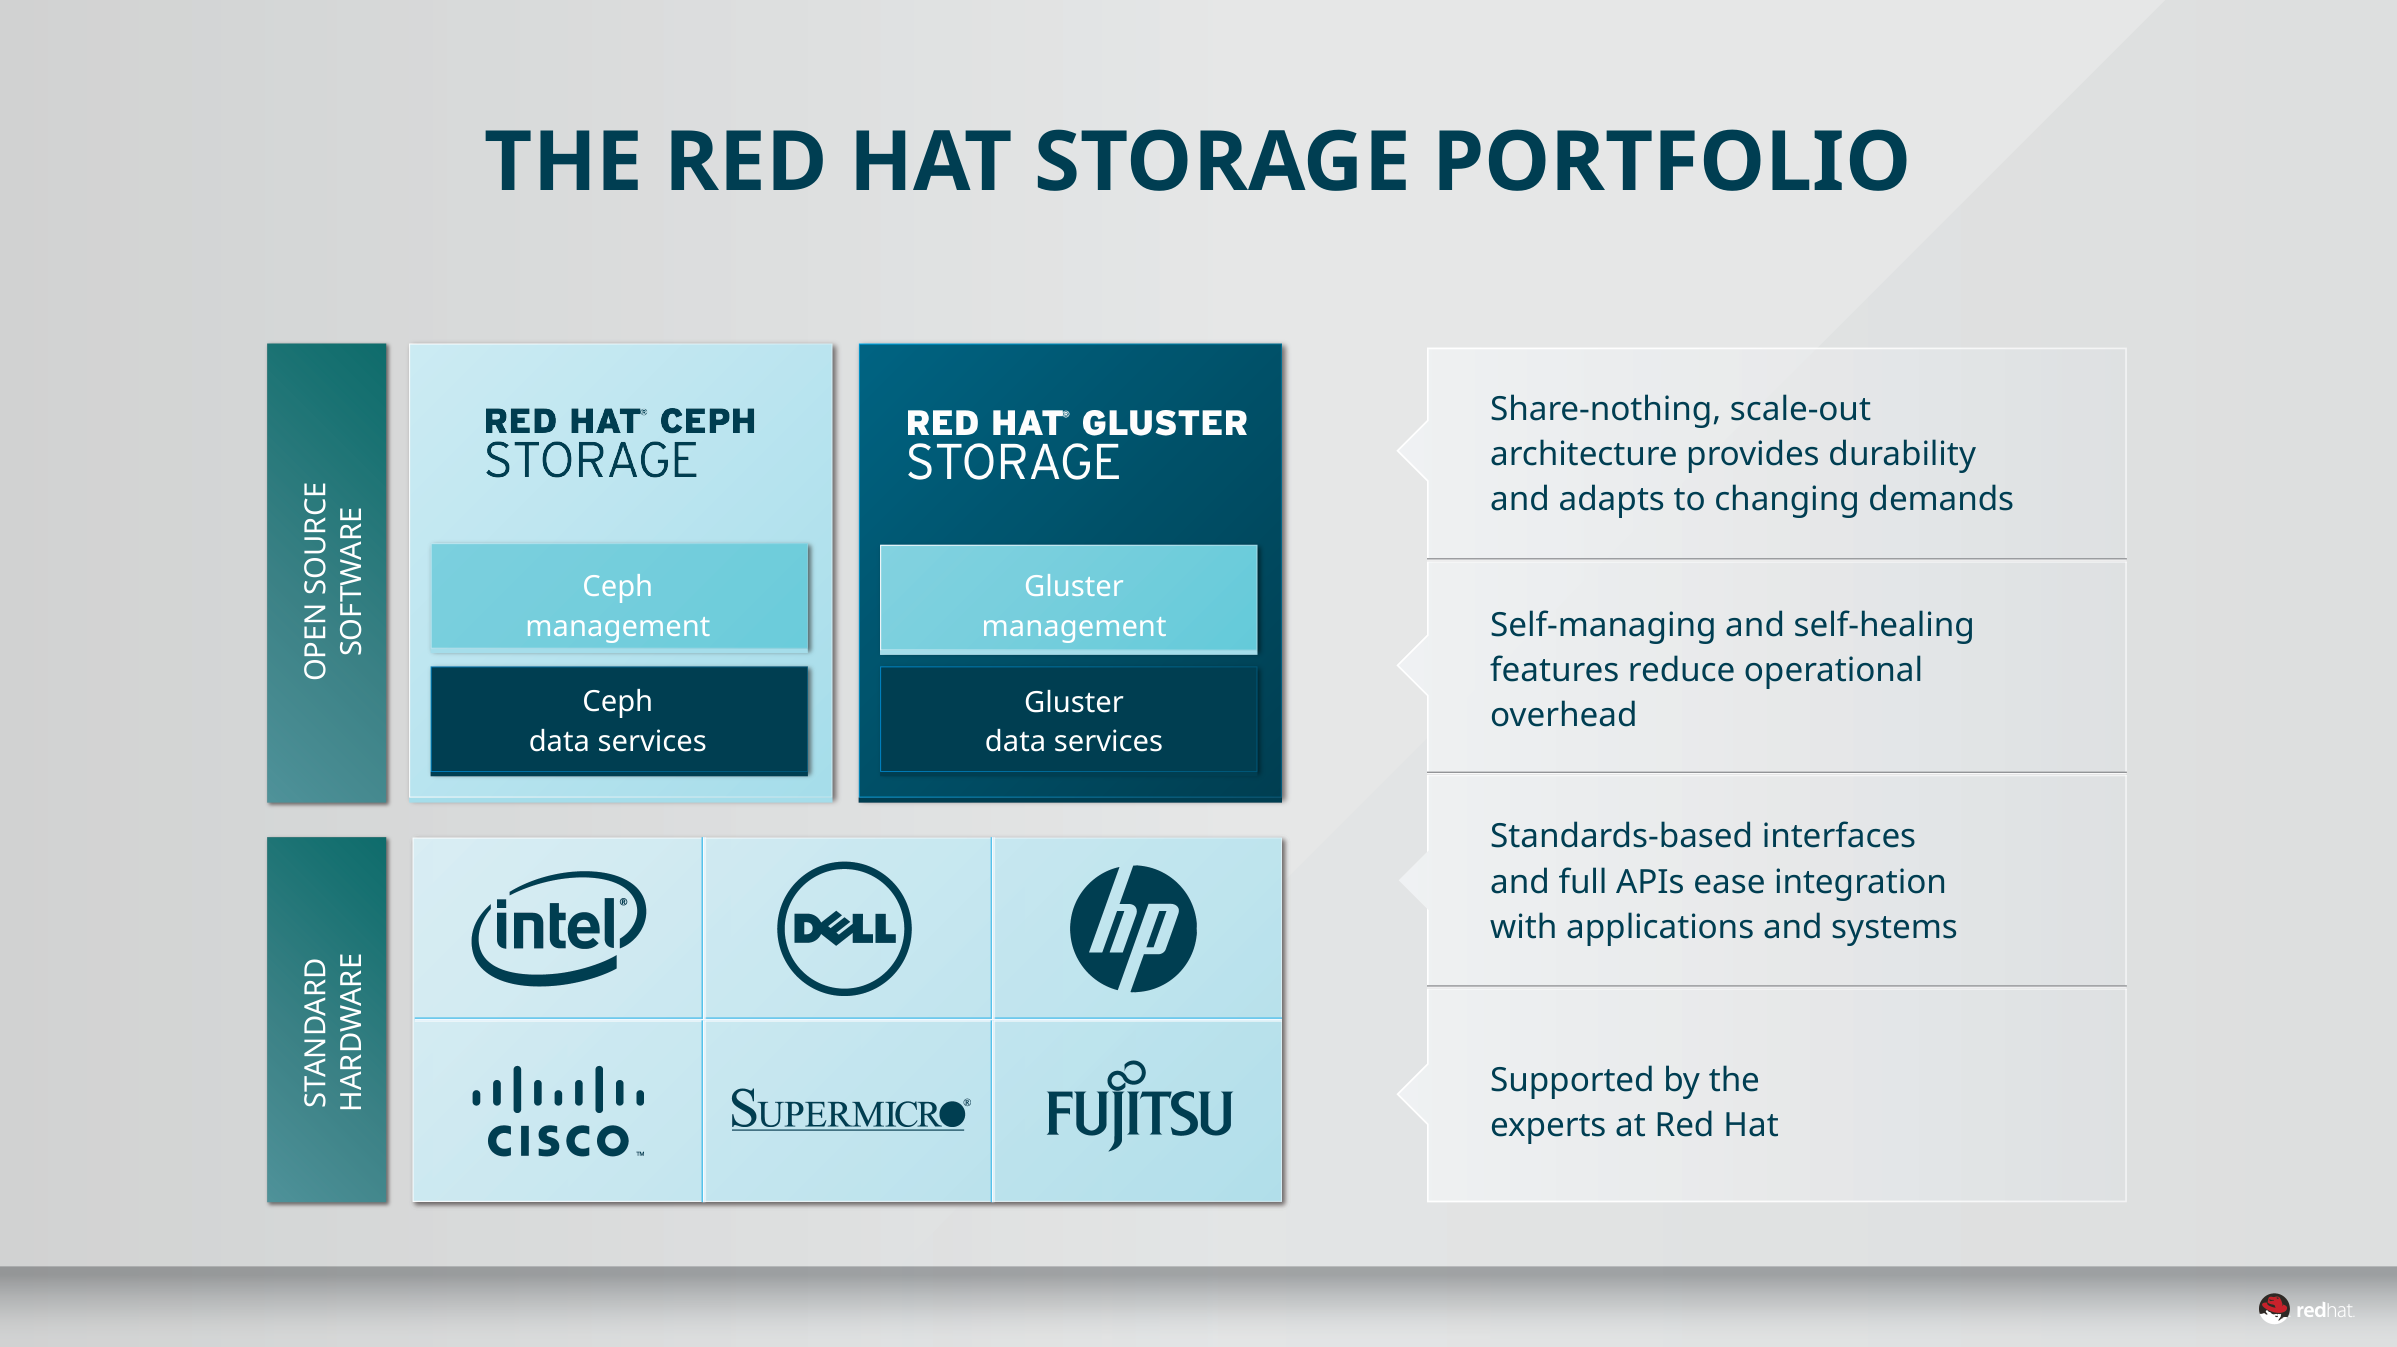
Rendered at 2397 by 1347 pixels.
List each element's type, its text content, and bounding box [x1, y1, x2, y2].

text_box STANDARD HARDWARE [289, 903, 400, 1163]
text_box Gluster data services [954, 673, 1195, 763]
text_box Supported by the experts at Red Hat [1475, 1048, 2084, 1149]
text_box Ceph management [497, 557, 738, 648]
picture [0, 0, 2397, 1347]
text_box Standards-based interfaces and full APIs ease integration with applications and systems [1475, 775, 1974, 985]
text_box Ceph data services [497, 673, 738, 763]
text_box THE RED HAT STORAGE PORTFOLIO [403, 94, 1994, 322]
text_box Share-nothing, scale-out architecture provides durability and adapts to changing demands [1475, 351, 2043, 554]
text_box OPEN SOURCE SOFTWARE [289, 452, 400, 712]
text_box Gluster management [954, 557, 1195, 648]
text_box Self-managing and self-healing features reduce operational overhead [1475, 566, 2083, 771]
